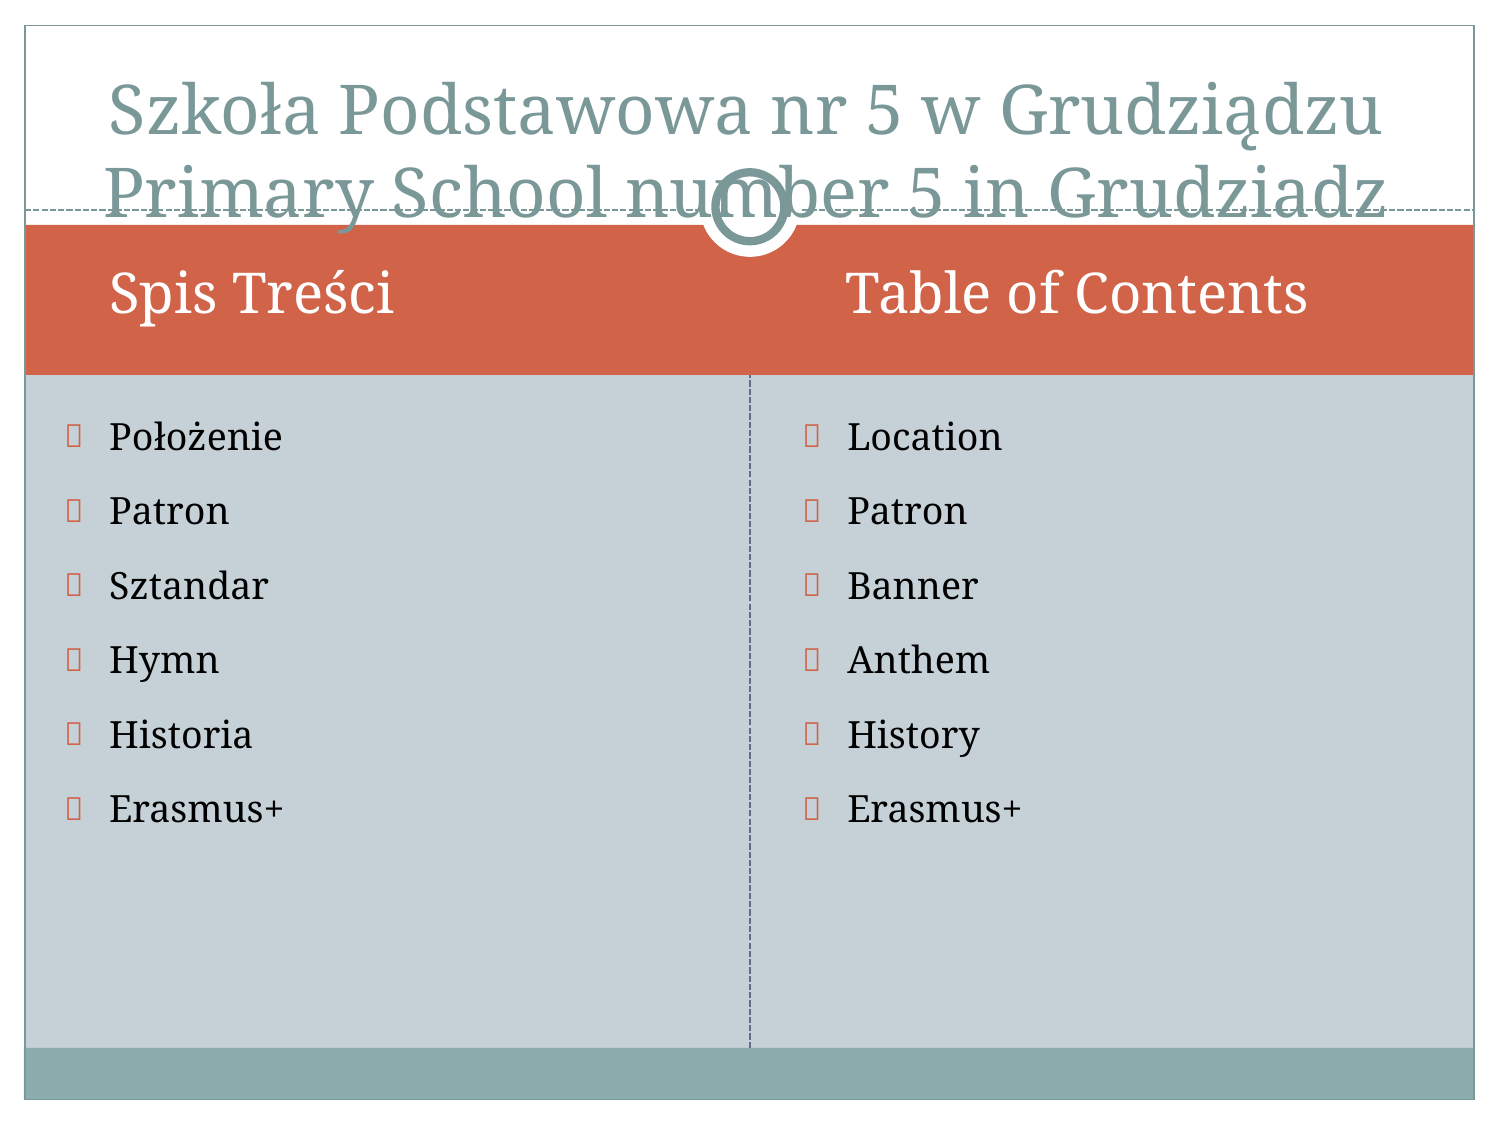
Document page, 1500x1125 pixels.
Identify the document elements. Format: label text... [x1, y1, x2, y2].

list Spis Treści [49, 249, 713, 371]
title Szkoła Podstawowa nr 5 w Grudziądzu Primary School number 5 in Grudziadz [46, 58, 1447, 184]
list Table of Contents [785, 249, 1449, 370]
list Położenie Patron Sztandar Hymn Historia Erasmus+ [49, 405, 713, 1032]
list Location Patron Banner Anthem History Erasmus+ [787, 405, 1450, 1033]
